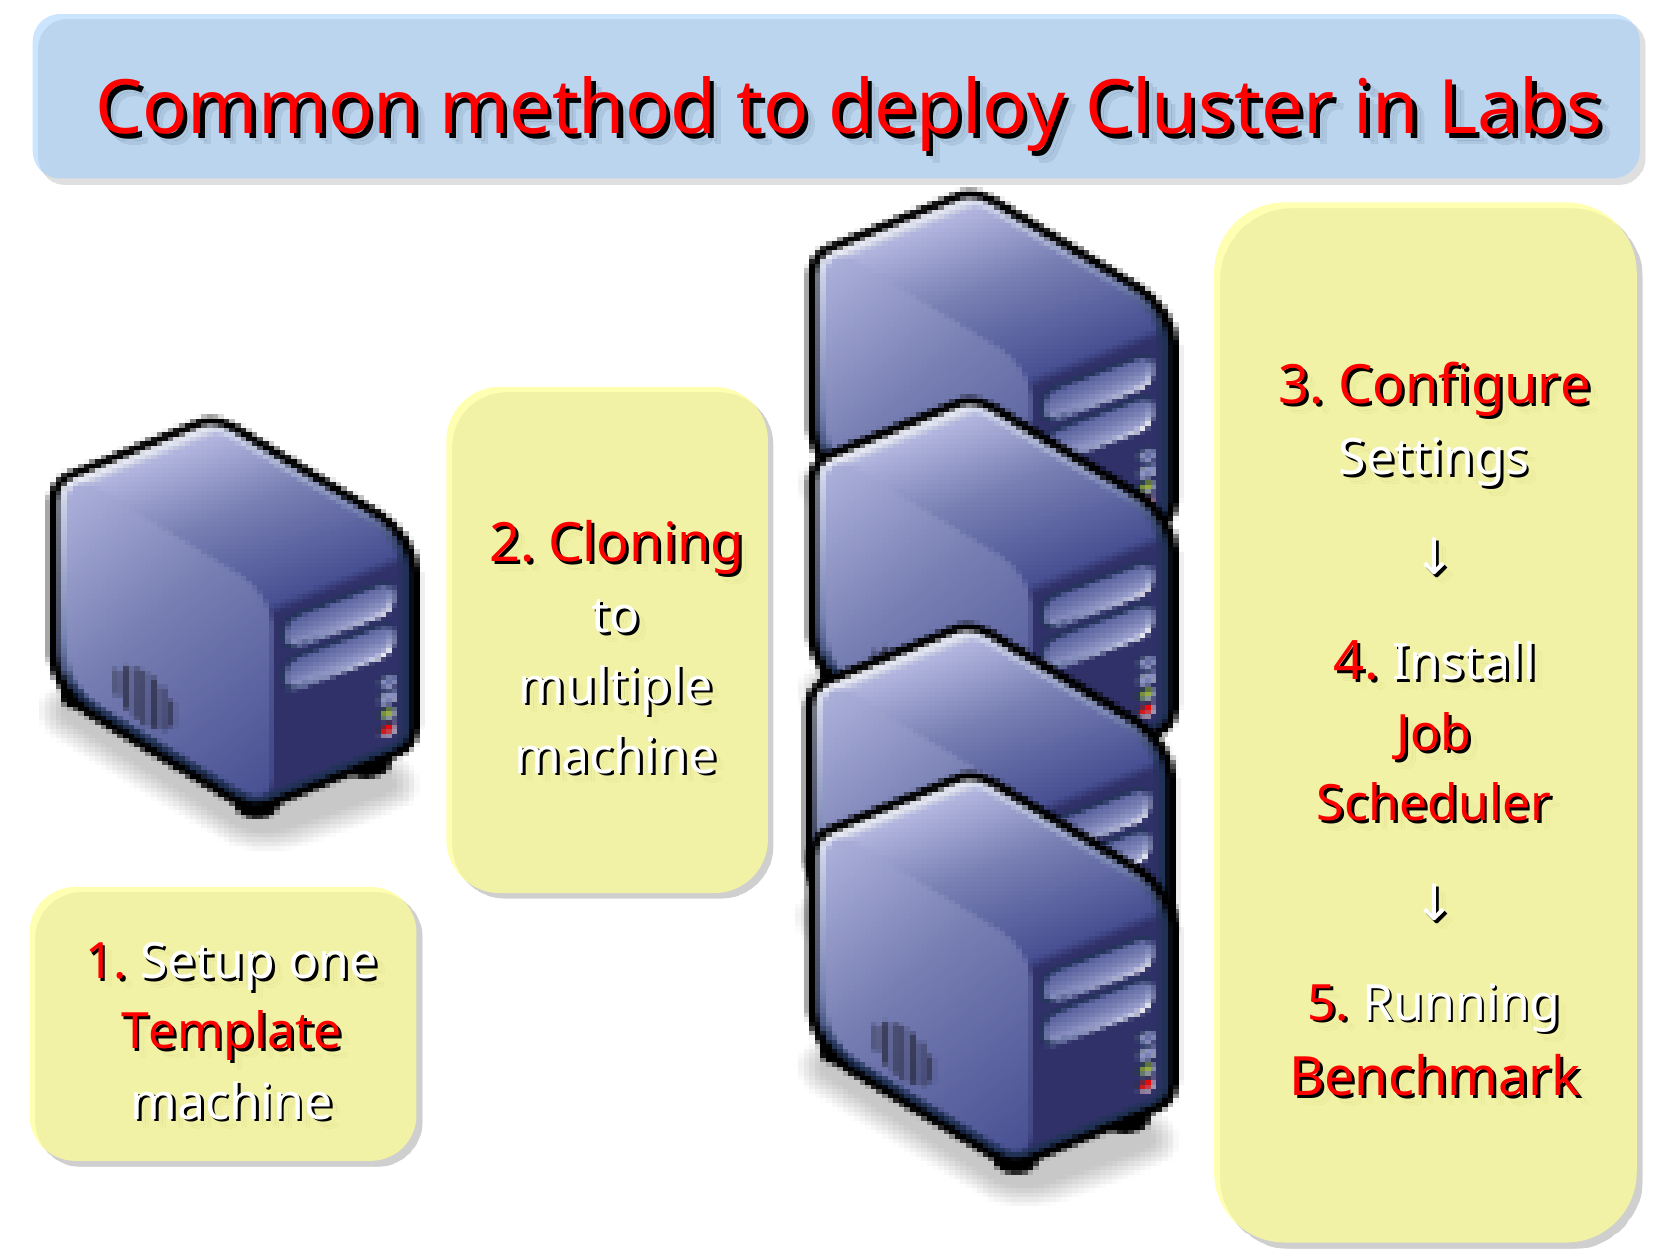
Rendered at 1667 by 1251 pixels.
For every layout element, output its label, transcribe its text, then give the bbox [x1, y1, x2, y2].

picture [773, 174, 1224, 1251]
text_box Common method to deploy Cluster in Labs [32, 14, 1640, 179]
text_box 2. Cloning to multiple machine [446, 386, 768, 894]
picture [17, 401, 465, 905]
text_box 3. Configure Settings ↓ 4. Install Job Scheduler ↓ 5. Running Benchmark [1214, 202, 1637, 1243]
text_box 1. Setup one Template machine [29, 886, 417, 1161]
